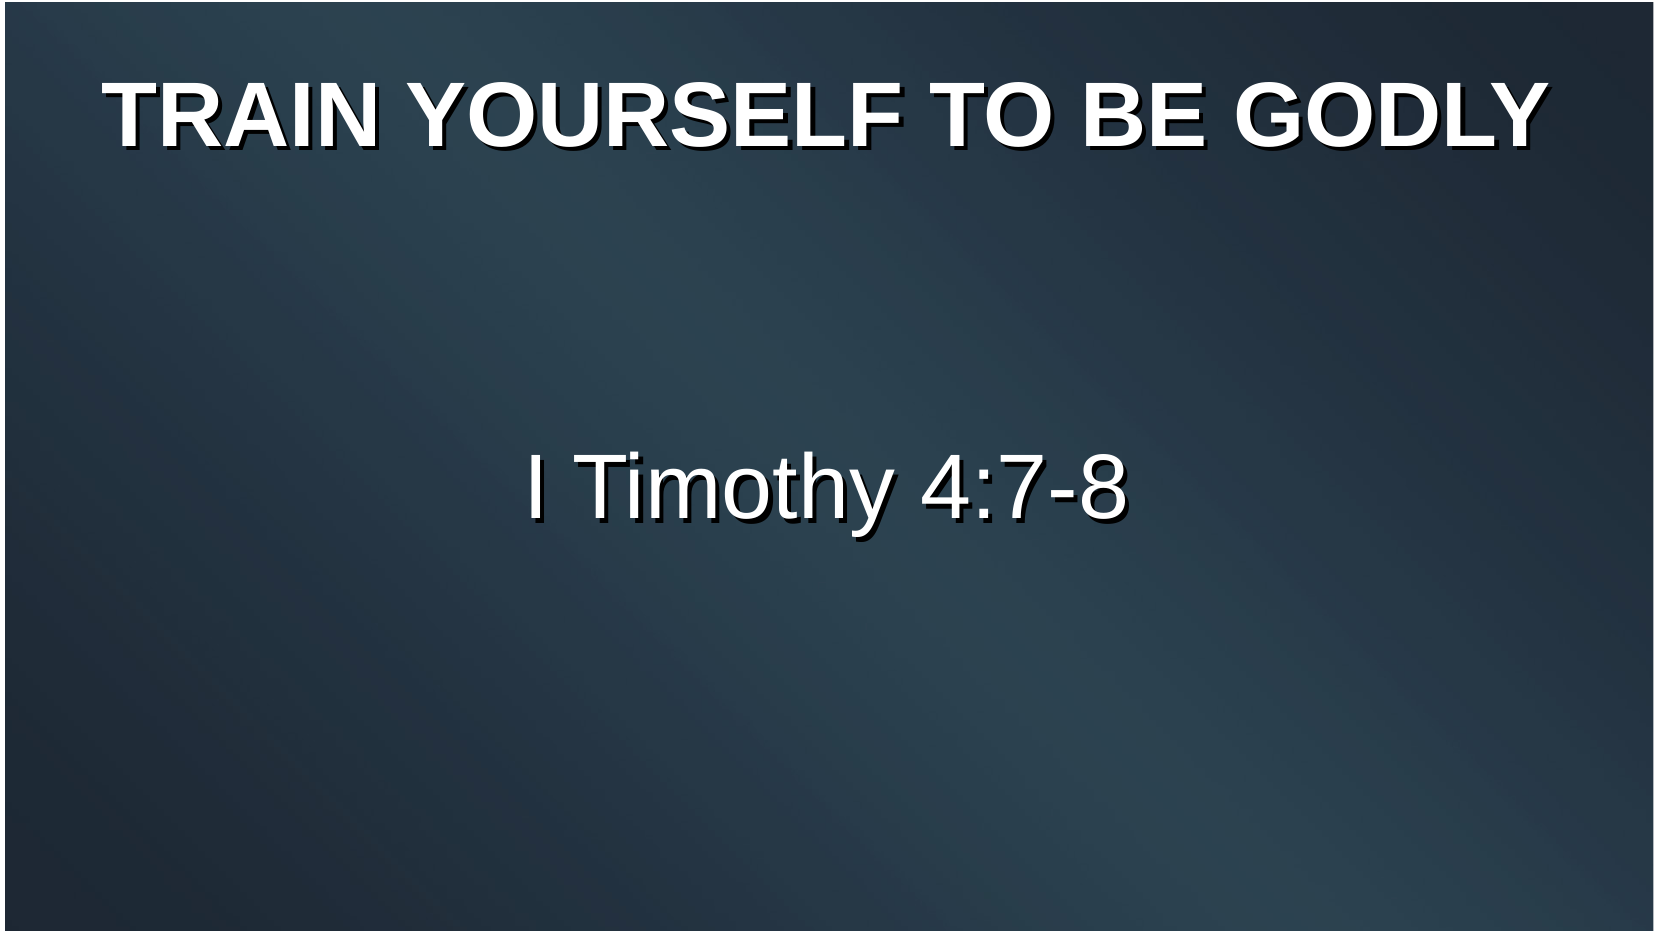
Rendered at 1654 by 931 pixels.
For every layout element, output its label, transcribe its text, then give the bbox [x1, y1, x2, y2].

subtitle I Timothy 4:7-8 [82, 217, 1571, 758]
title TRAIN YOURSELF TO BE GODLY [82, 37, 1571, 193]
picture [5, 2, 1654, 931]
